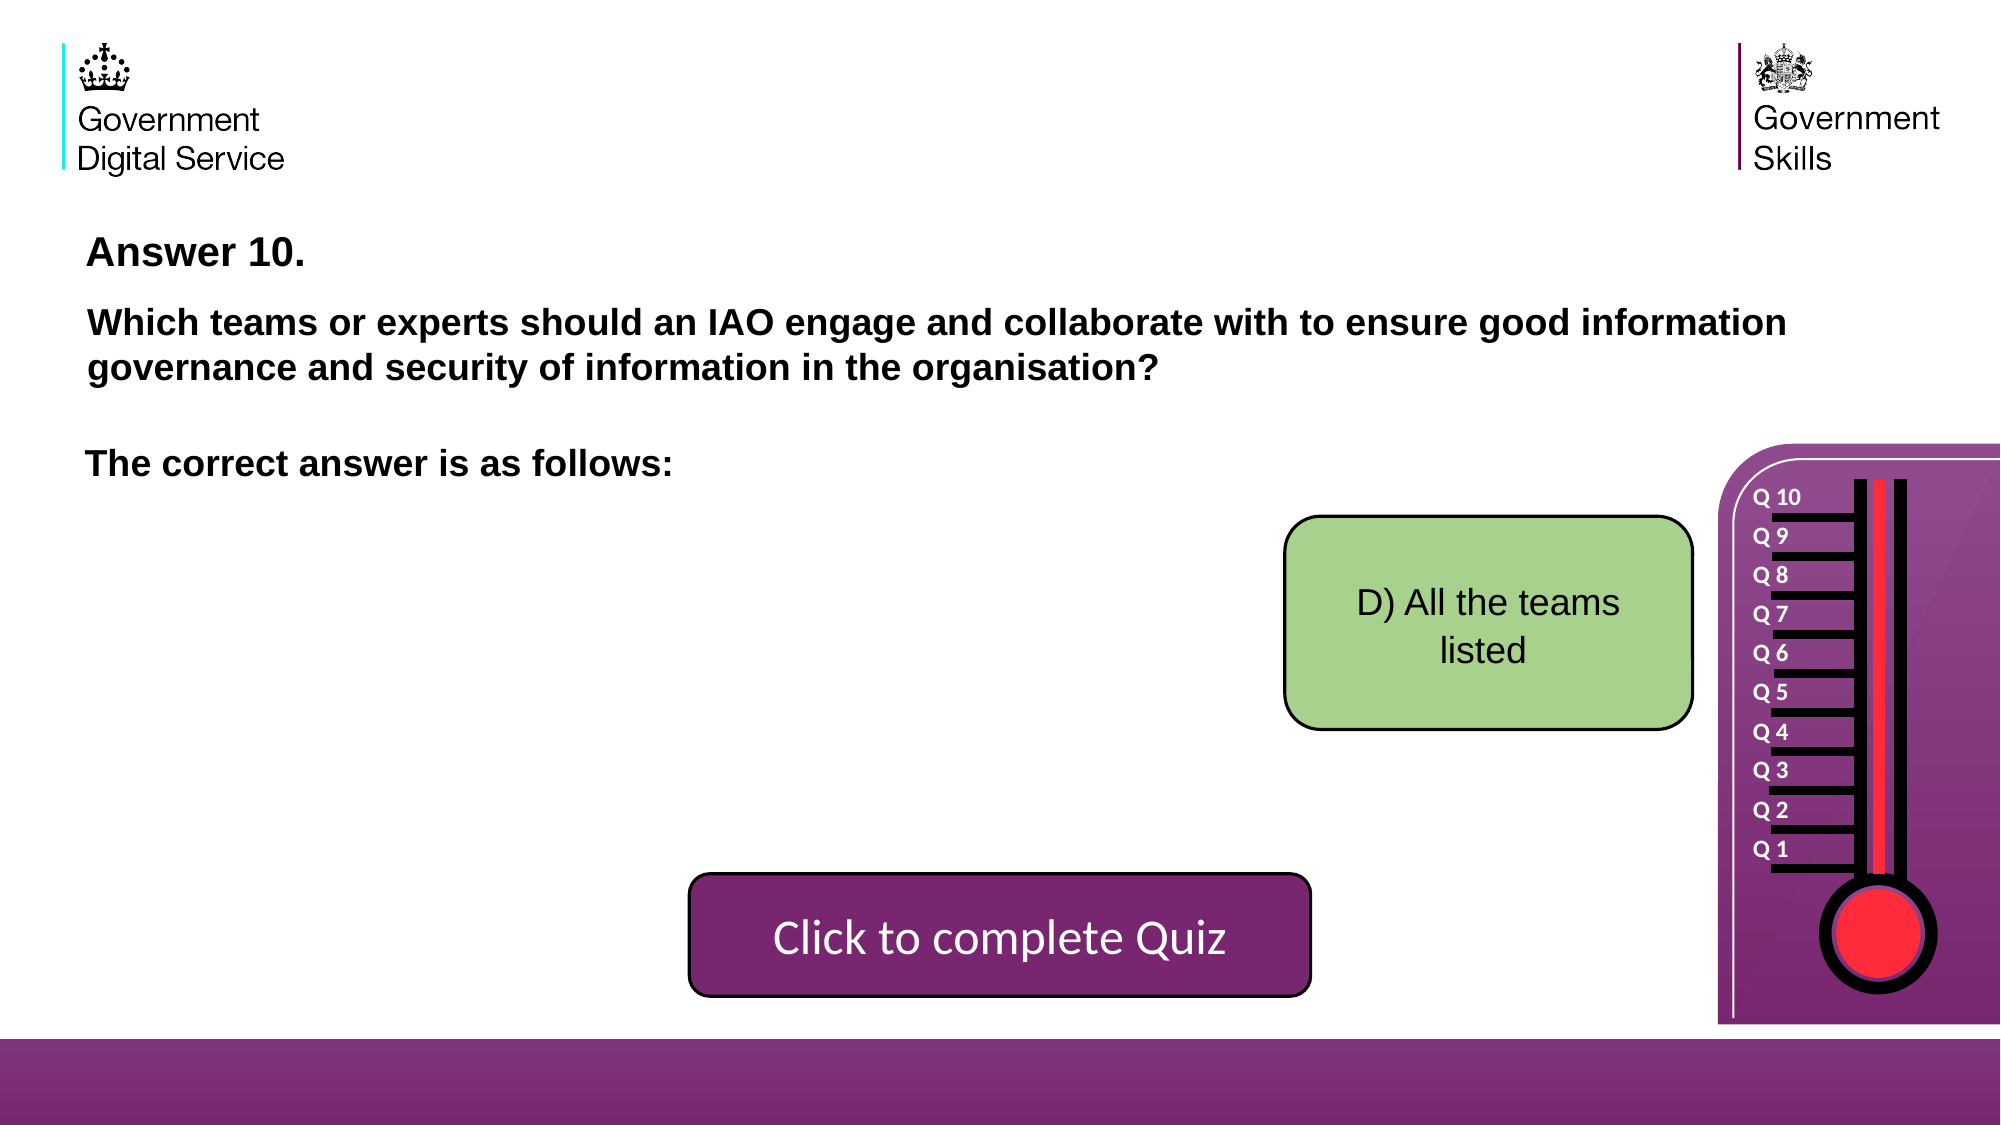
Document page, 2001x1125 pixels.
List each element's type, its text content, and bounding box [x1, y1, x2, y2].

text_box Click to complete Quiz [689, 873, 1311, 997]
text_box D) All the teams listed [1284, 516, 1693, 730]
title Answer 10. [85, 222, 1811, 280]
text_box The correct answer is as follows: [84, 428, 1099, 489]
text_box Which teams or experts should an IAO engage and collaborate with to ensure good information governance and security of information in the organisation? [87, 298, 1916, 429]
